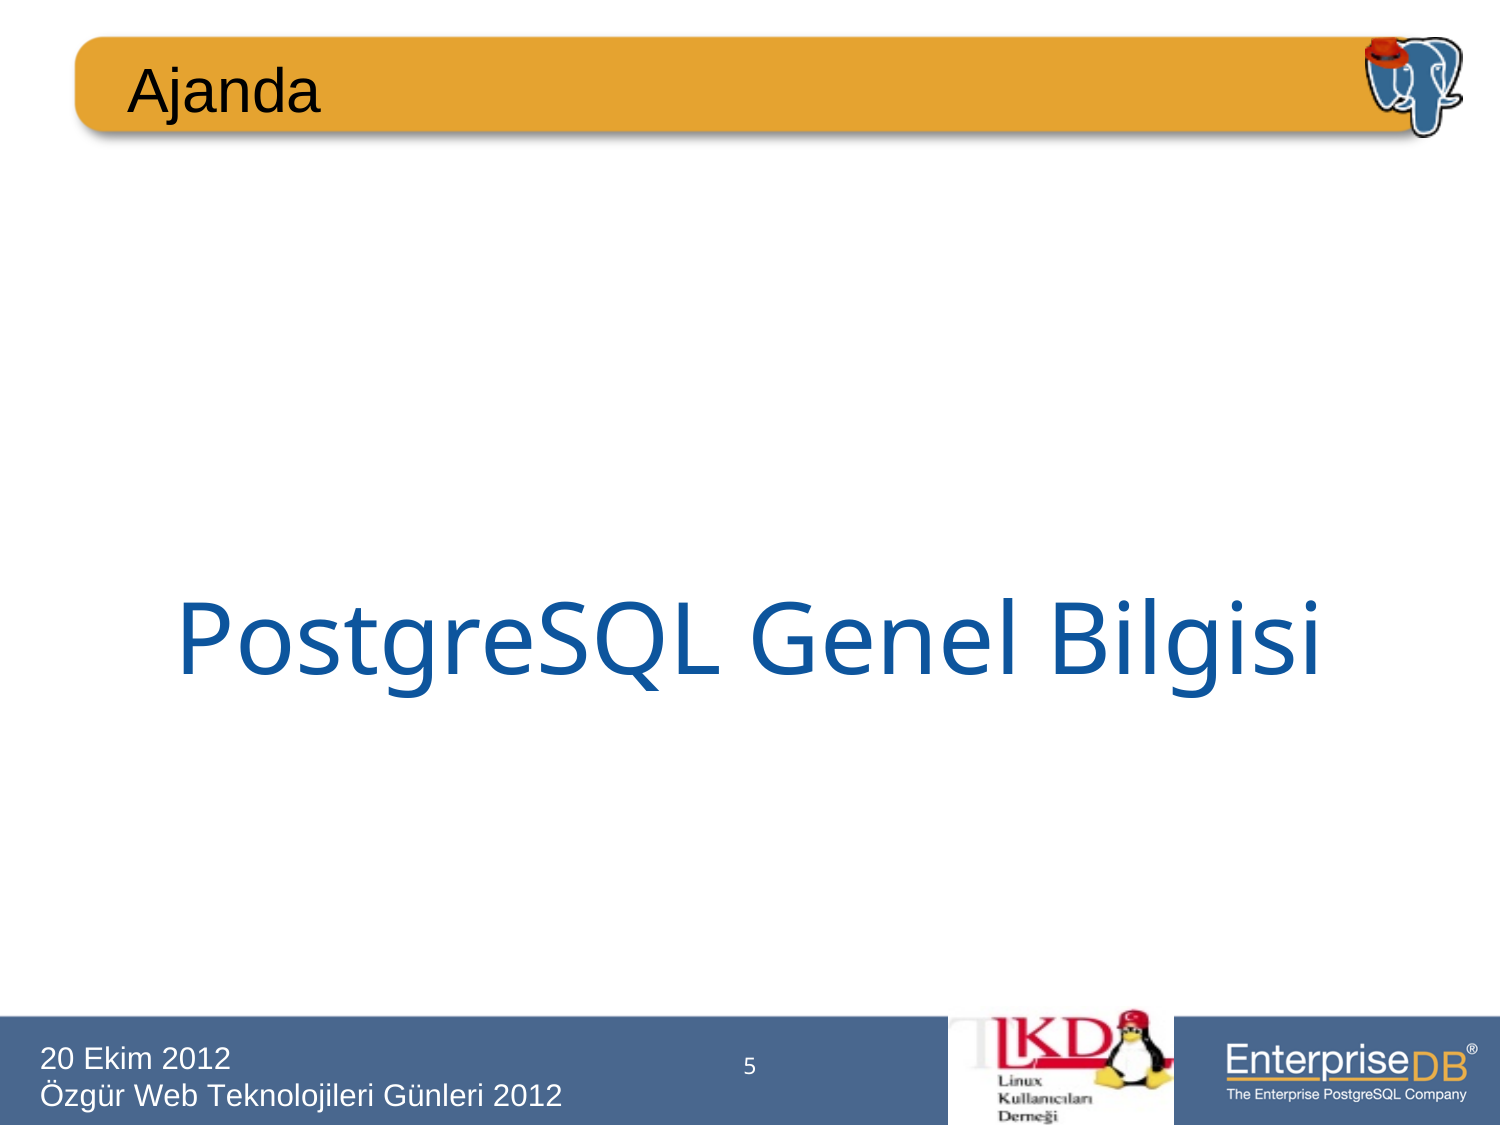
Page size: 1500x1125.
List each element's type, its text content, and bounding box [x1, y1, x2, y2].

title Ajanda [112, 37, 1388, 138]
picture [0, 0, 1500, 1125]
subtitle PostgreSQL Genel Bilgisi [75, 263, 1425, 1006]
